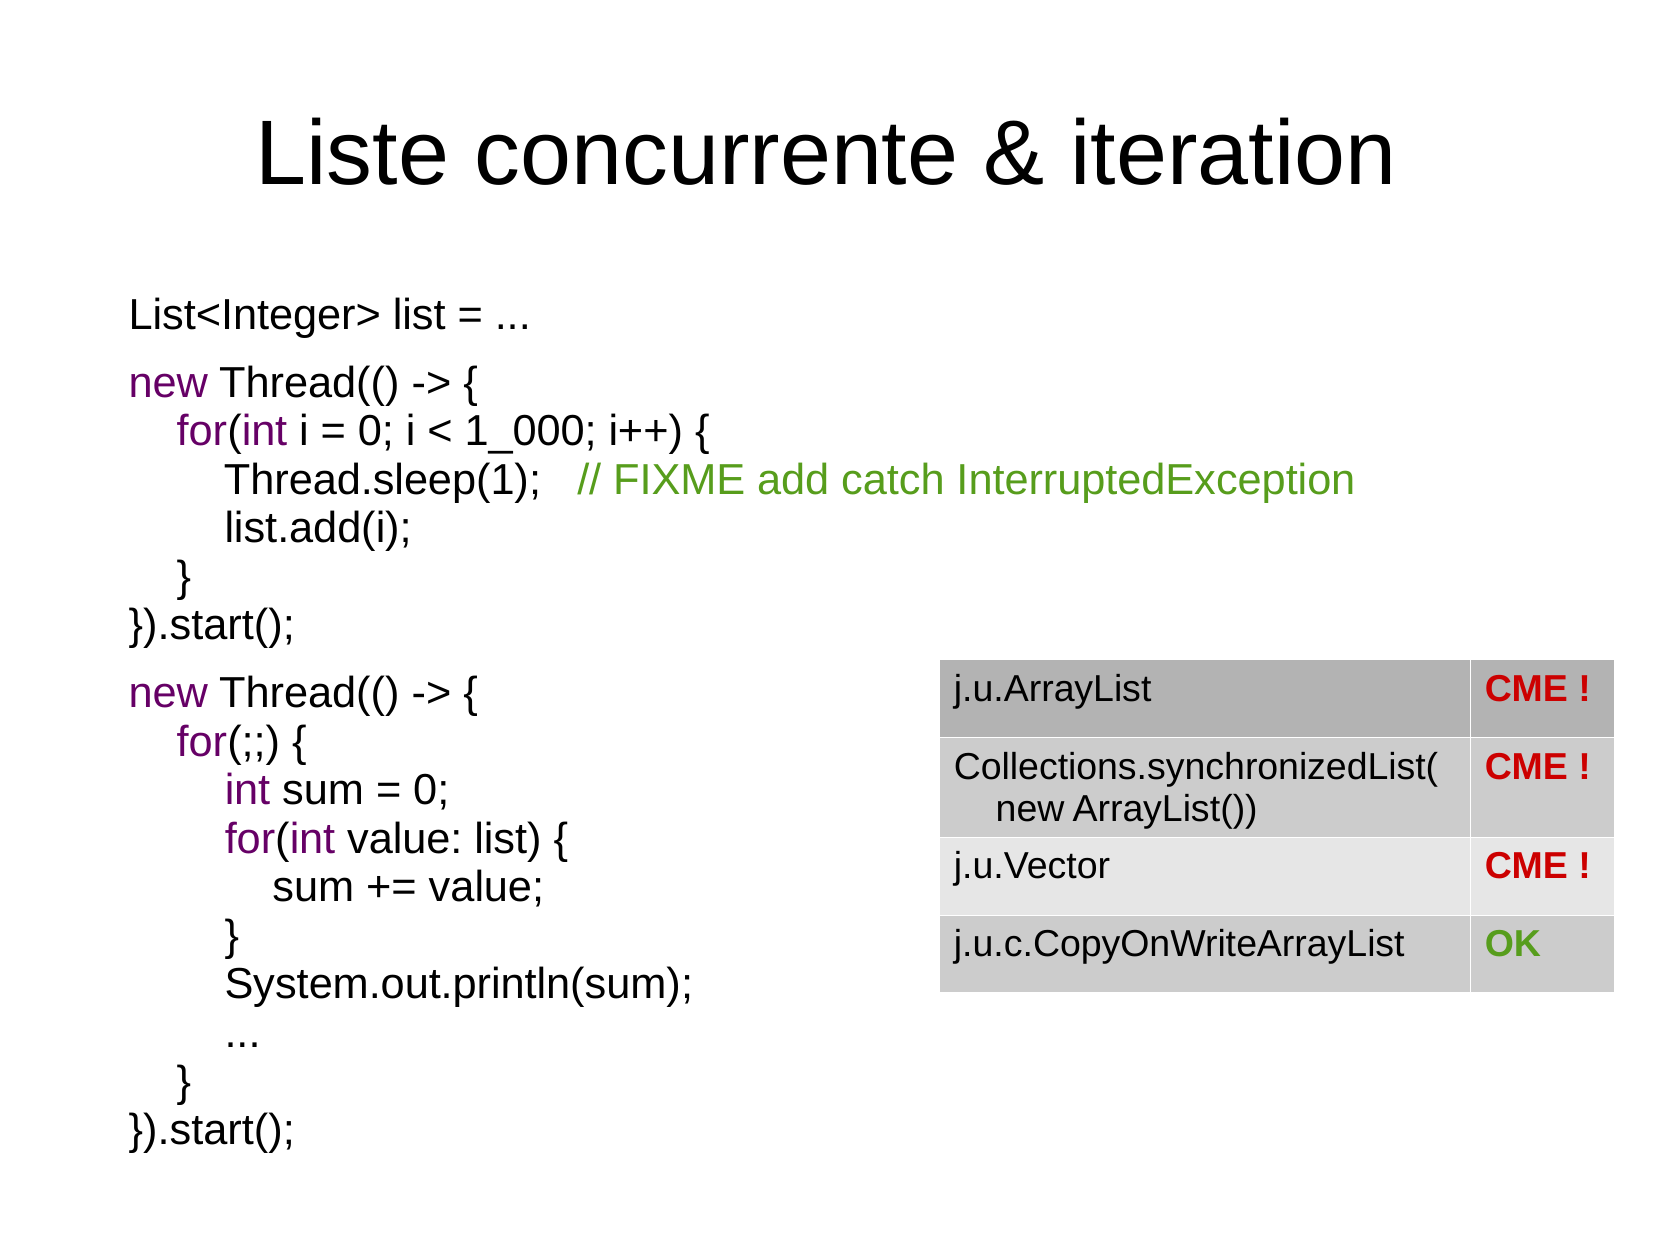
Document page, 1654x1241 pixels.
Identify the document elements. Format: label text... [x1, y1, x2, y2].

table_cell j.u.Vector [940, 838, 1470, 915]
table_cell OK [1471, 916, 1614, 992]
table_cell CME ! [1471, 738, 1614, 837]
table_cell j.u.c.CopyOnWriteArrayList [940, 916, 1470, 992]
table_header j.u.ArrayList [940, 660, 1470, 737]
table_cell CME ! [1471, 838, 1614, 915]
table_header CME ! [1471, 660, 1614, 737]
list List<Integer> list = ... new Thread(() -> { for(int i = 0; i < 1_000; i++) { Thread.sleep(1); // FIXME add catch InterruptedException list.add(i); } }).start(); new Thread(() -> { for(;;) { int sum = 0; for(int value: list) { sum += value; } System.out.println(sum); ... } }).start(); [82, 290, 1571, 1156]
table_cell Collections.synchronizedList( new ArrayList()) [940, 738, 1470, 837]
title Liste concurrente & iteration [82, 49, 1571, 257]
